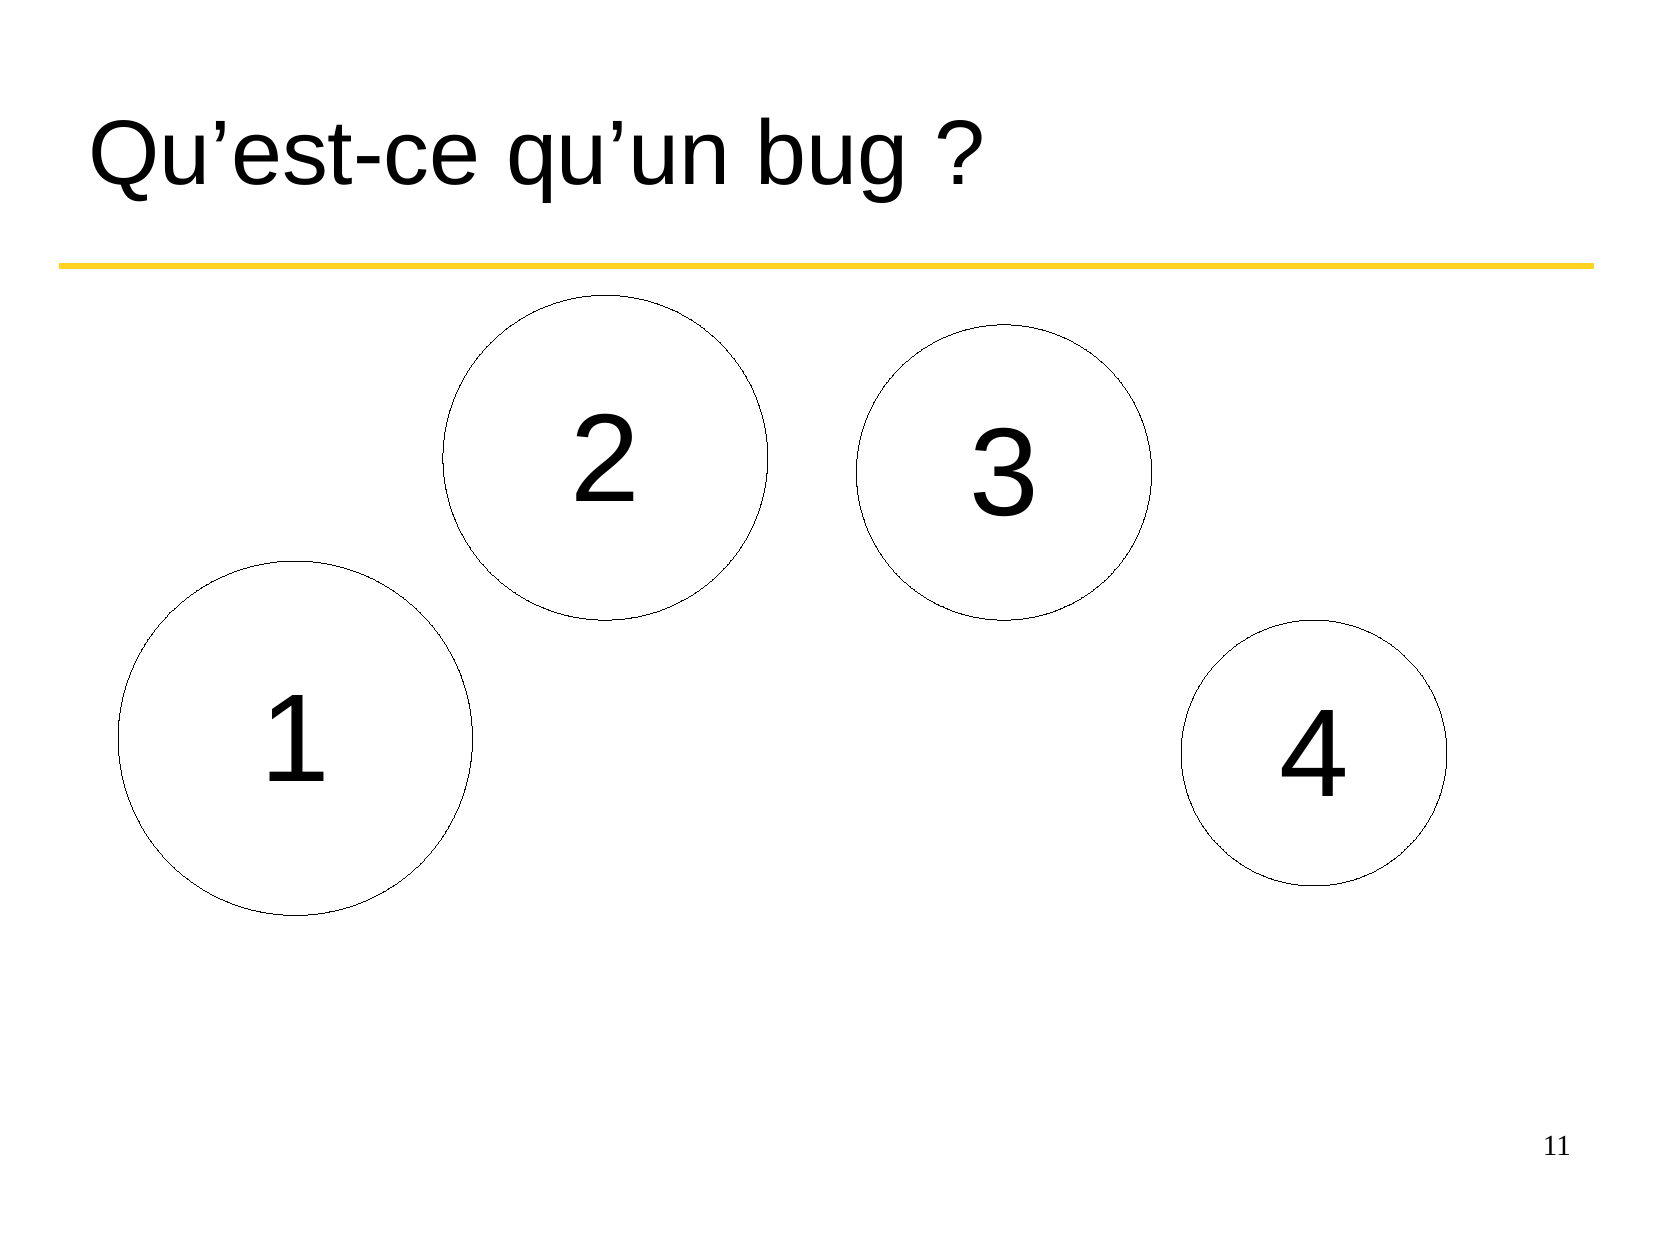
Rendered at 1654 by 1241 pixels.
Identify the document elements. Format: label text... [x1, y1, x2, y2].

title Qu’est-ce qu’un bug ? [88, 49, 1571, 257]
text_box 4 [1181, 620, 1447, 886]
text_box 1 [118, 561, 473, 916]
text_box 3 [856, 324, 1152, 621]
text_box 2 [442, 295, 768, 621]
